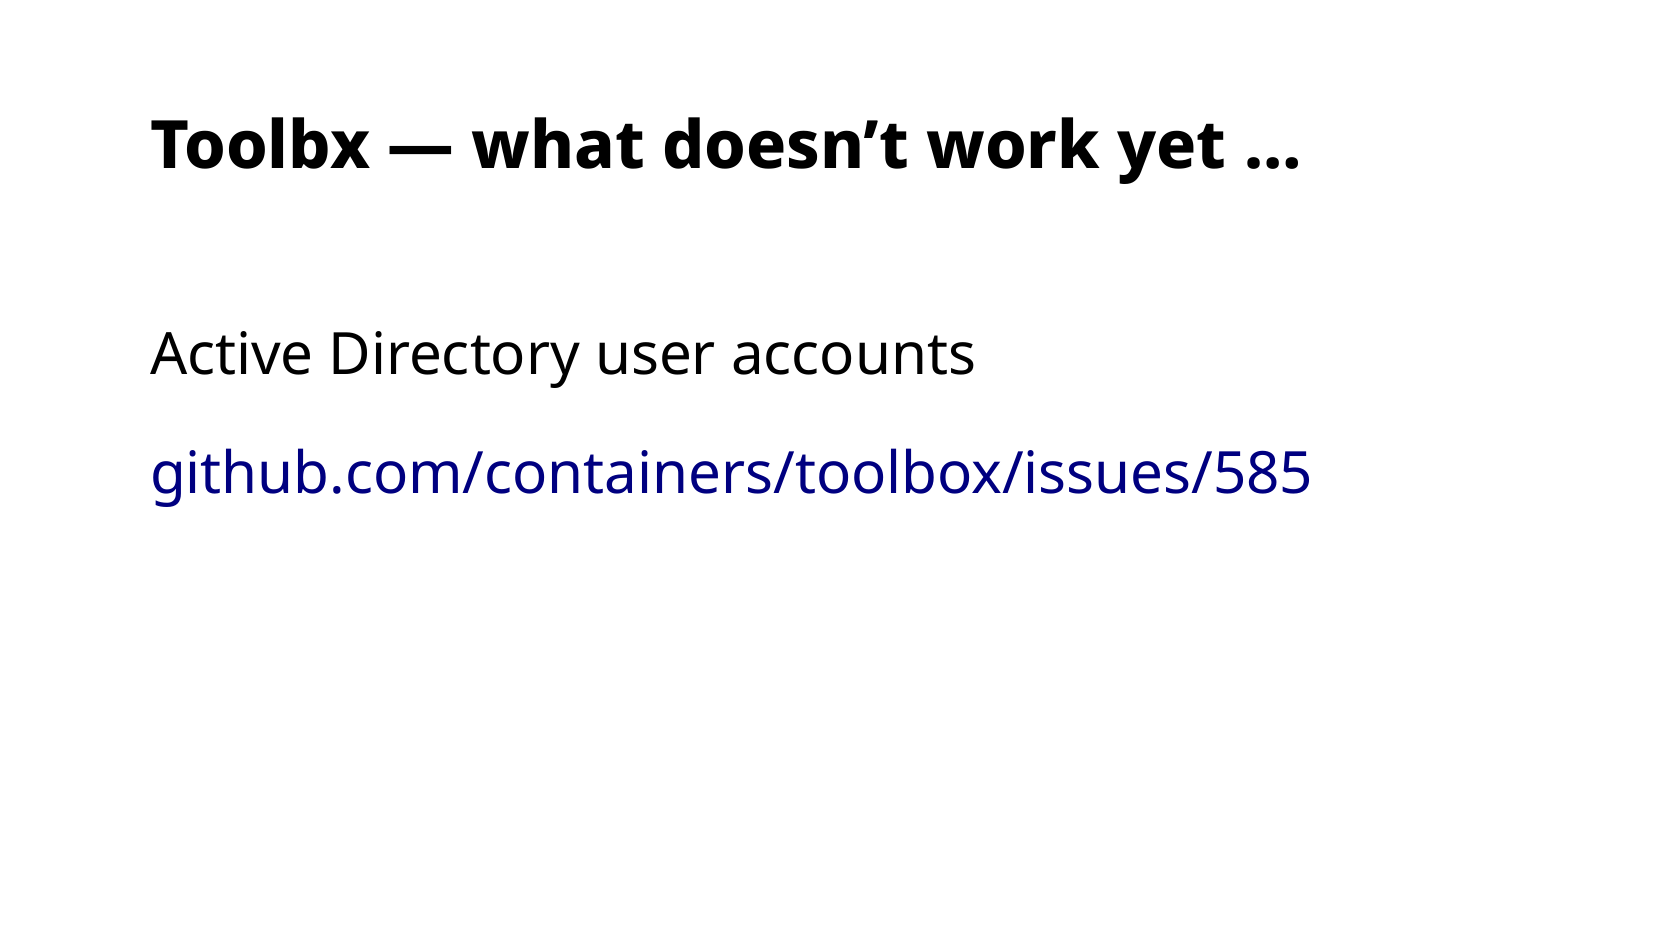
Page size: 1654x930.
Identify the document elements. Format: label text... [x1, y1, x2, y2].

subtitle Active Directory user accounts github.com/containers/toolbox/issues/585 [150, 272, 1501, 812]
title Toolbx — what doesn’t work yet … [150, 107, 1501, 188]
